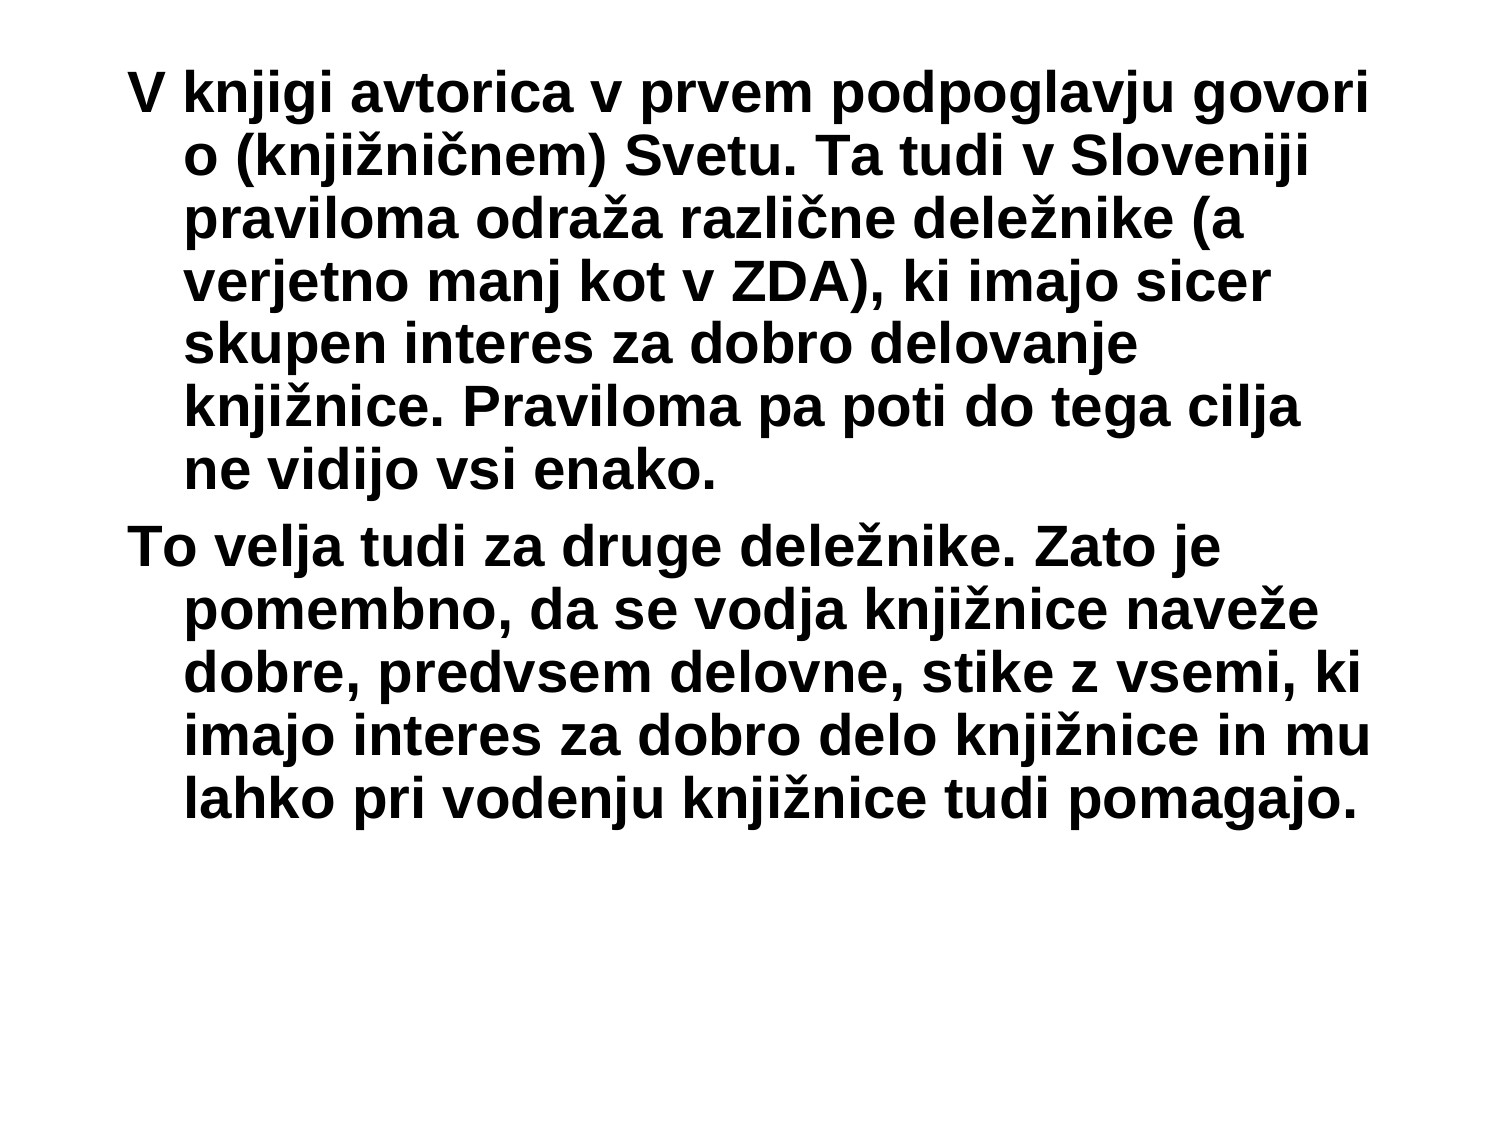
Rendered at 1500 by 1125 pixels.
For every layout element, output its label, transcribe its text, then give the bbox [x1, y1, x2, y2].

list V knjigi avtorica v prvem podpoglavju govori o (knjižničnem) Svetu. Ta tudi v Sloveniji praviloma odraža različne deležnike (a verjetno manj kot v ZDA), ki imajo sicer skupen interes za dobro delovanje knjižnice. Praviloma pa poti do tega cilja ne vidijo vsi enako. To velja tudi za druge deležnike. Zato je pomembno, da se vodja knjižnice naveže dobre, predvsem delovne, stike z vsemi, ki imajo interes za dobro delo knjižnice in mu lahko pri vodenju knjižnice tudi pomagajo. [112, 54, 1400, 1047]
